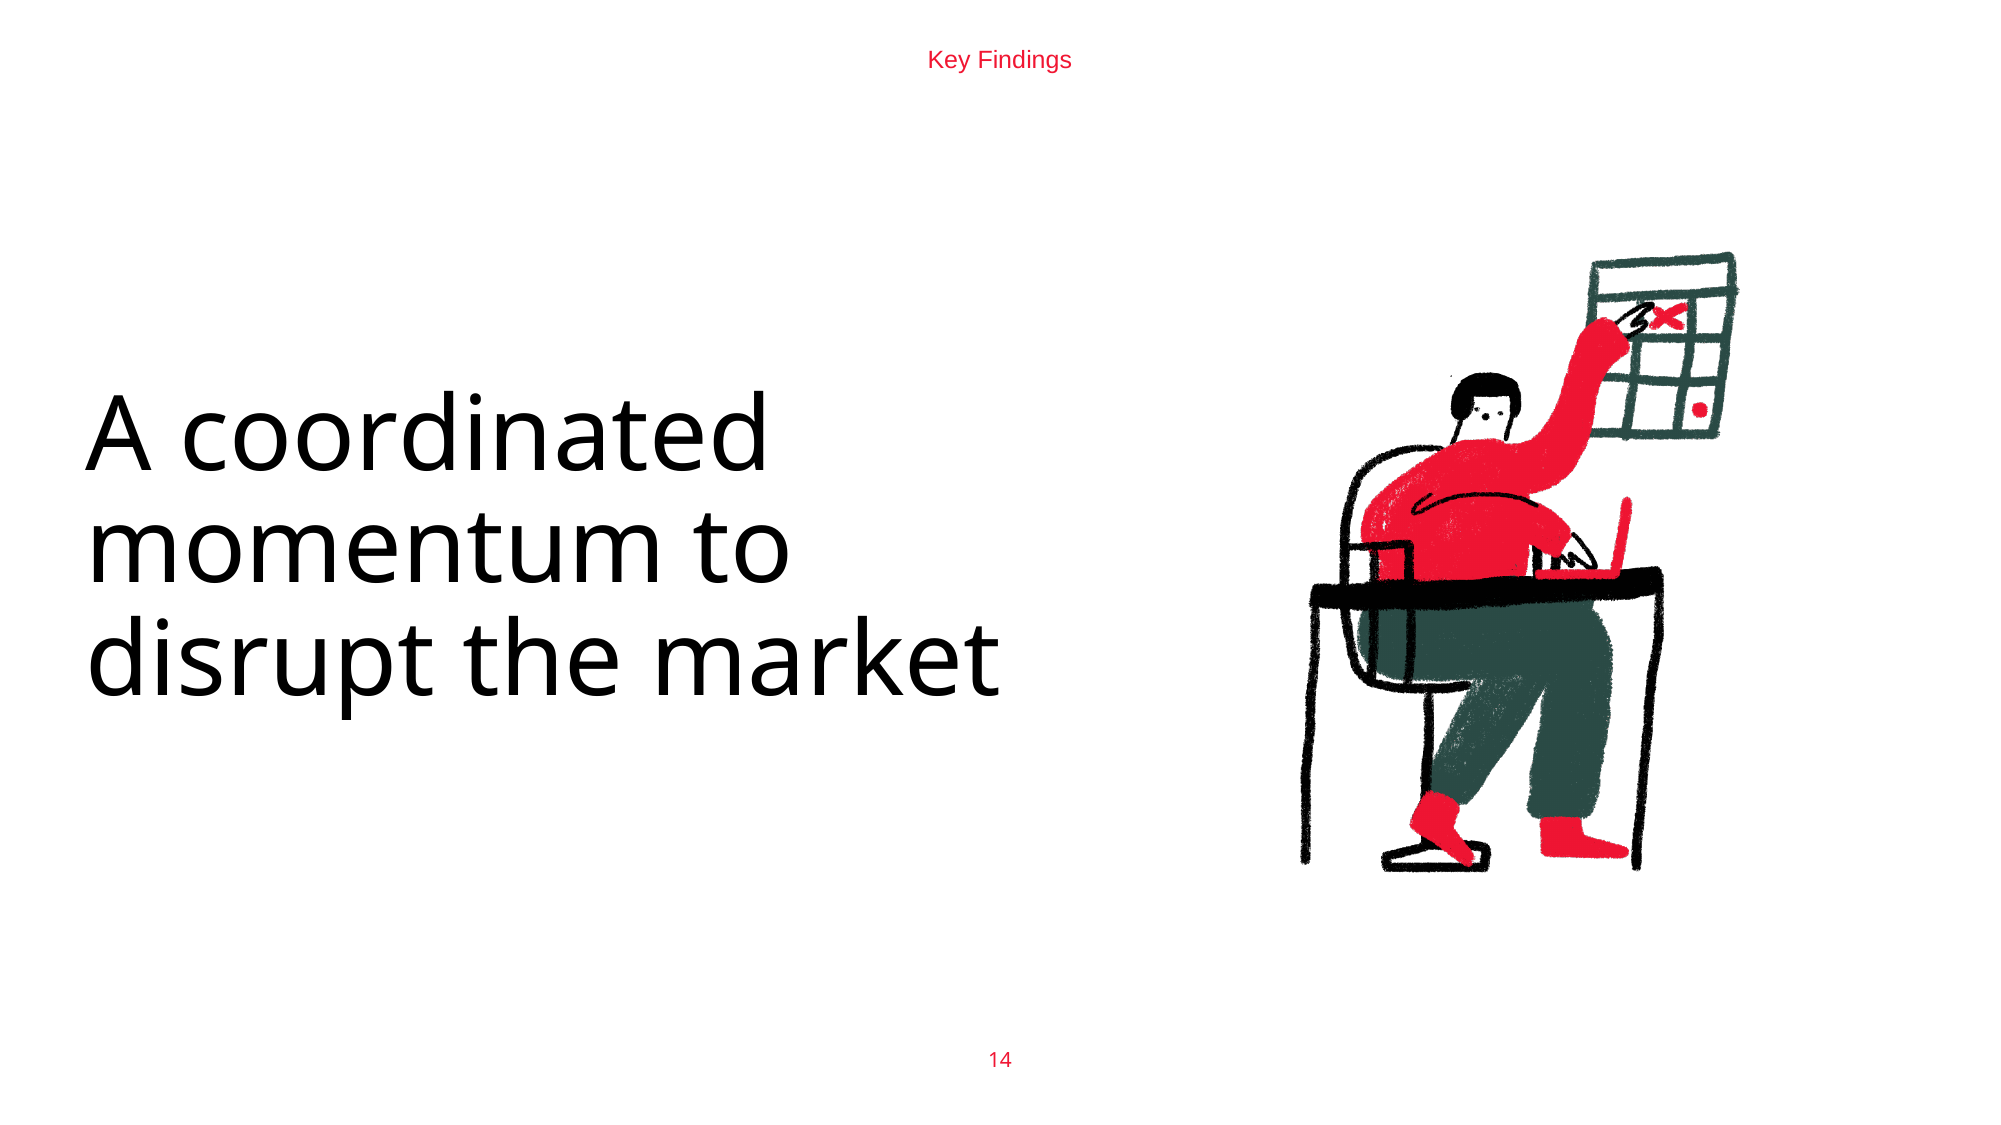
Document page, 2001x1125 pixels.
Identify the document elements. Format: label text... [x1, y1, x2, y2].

text_box A coordinated momentum to disrupt the market [79, 205, 1290, 1018]
text_box 20 [955, 1018, 1045, 1123]
picture [1020, 218, 2000, 925]
text_box Key Findings [864, 40, 1136, 79]
